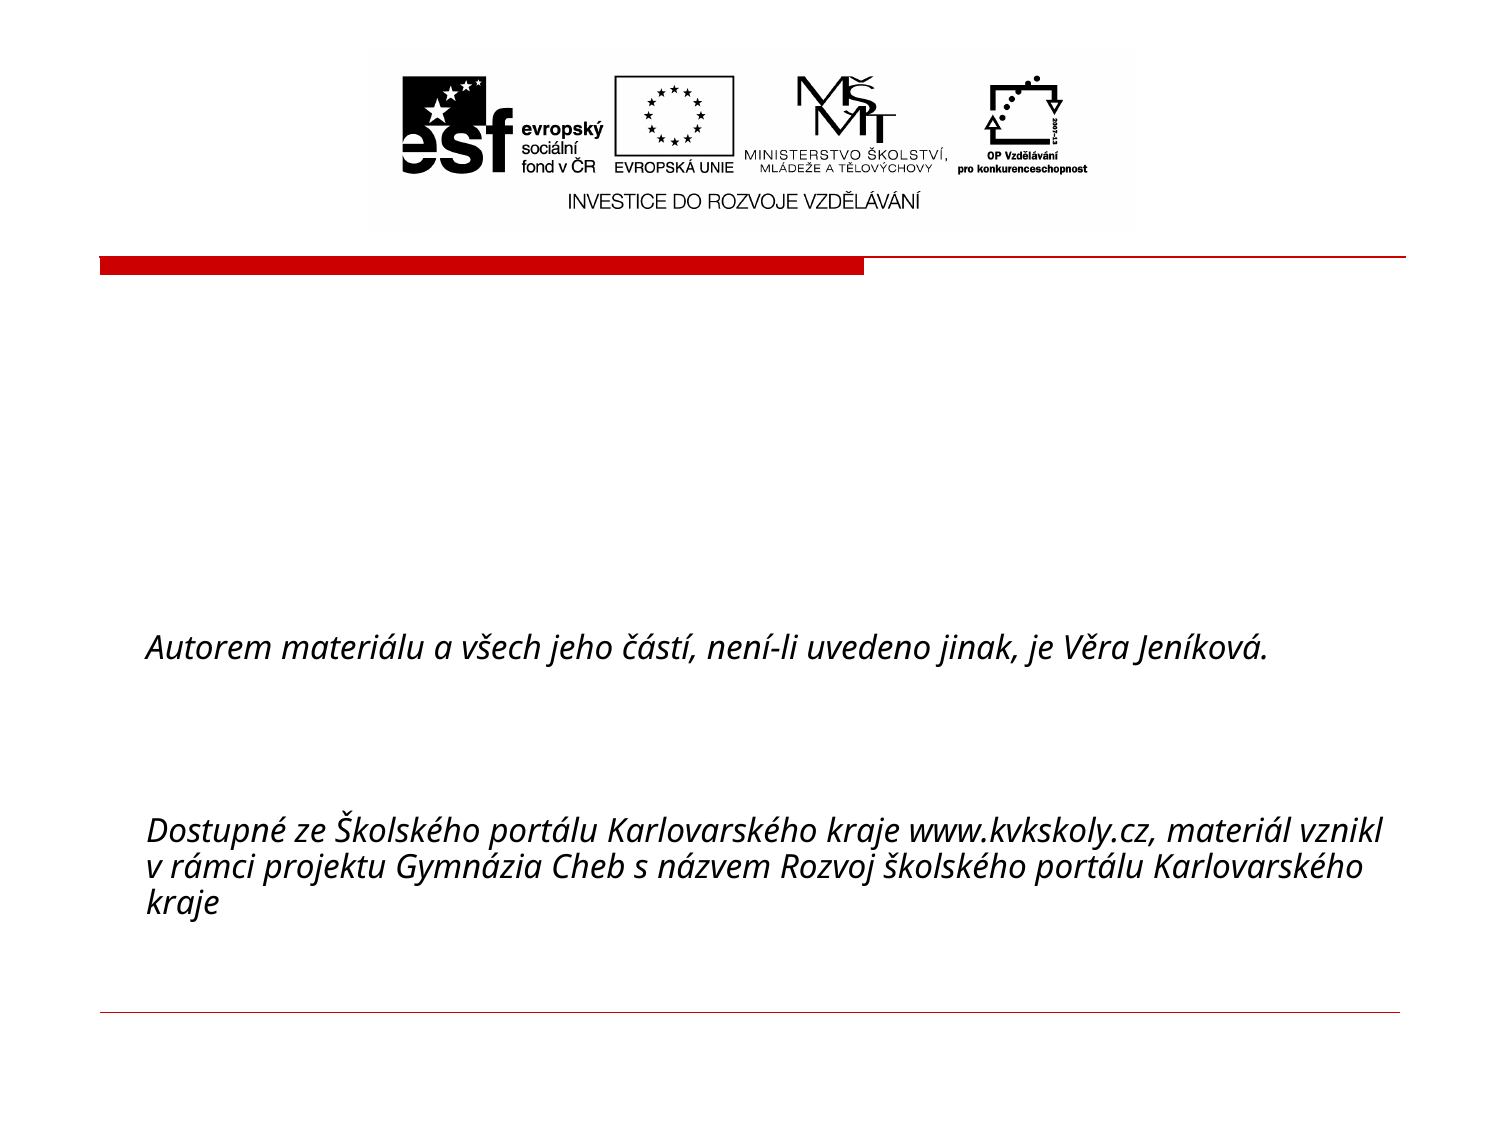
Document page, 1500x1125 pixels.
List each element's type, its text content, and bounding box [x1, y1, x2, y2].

list Autorem materiálu a všech jeho částí, není-li uvedeno jinak, je Věra Jeníková. Dostupné ze Školského portálu Karlovarského kraje www.kvkskoly.cz, materiál vznikl v rámci projektu Gymnázia Cheb s názvem Rozvoj školského portálu Karlovarského kraje [75, 262, 1426, 1006]
picture [366, 45, 1134, 233]
